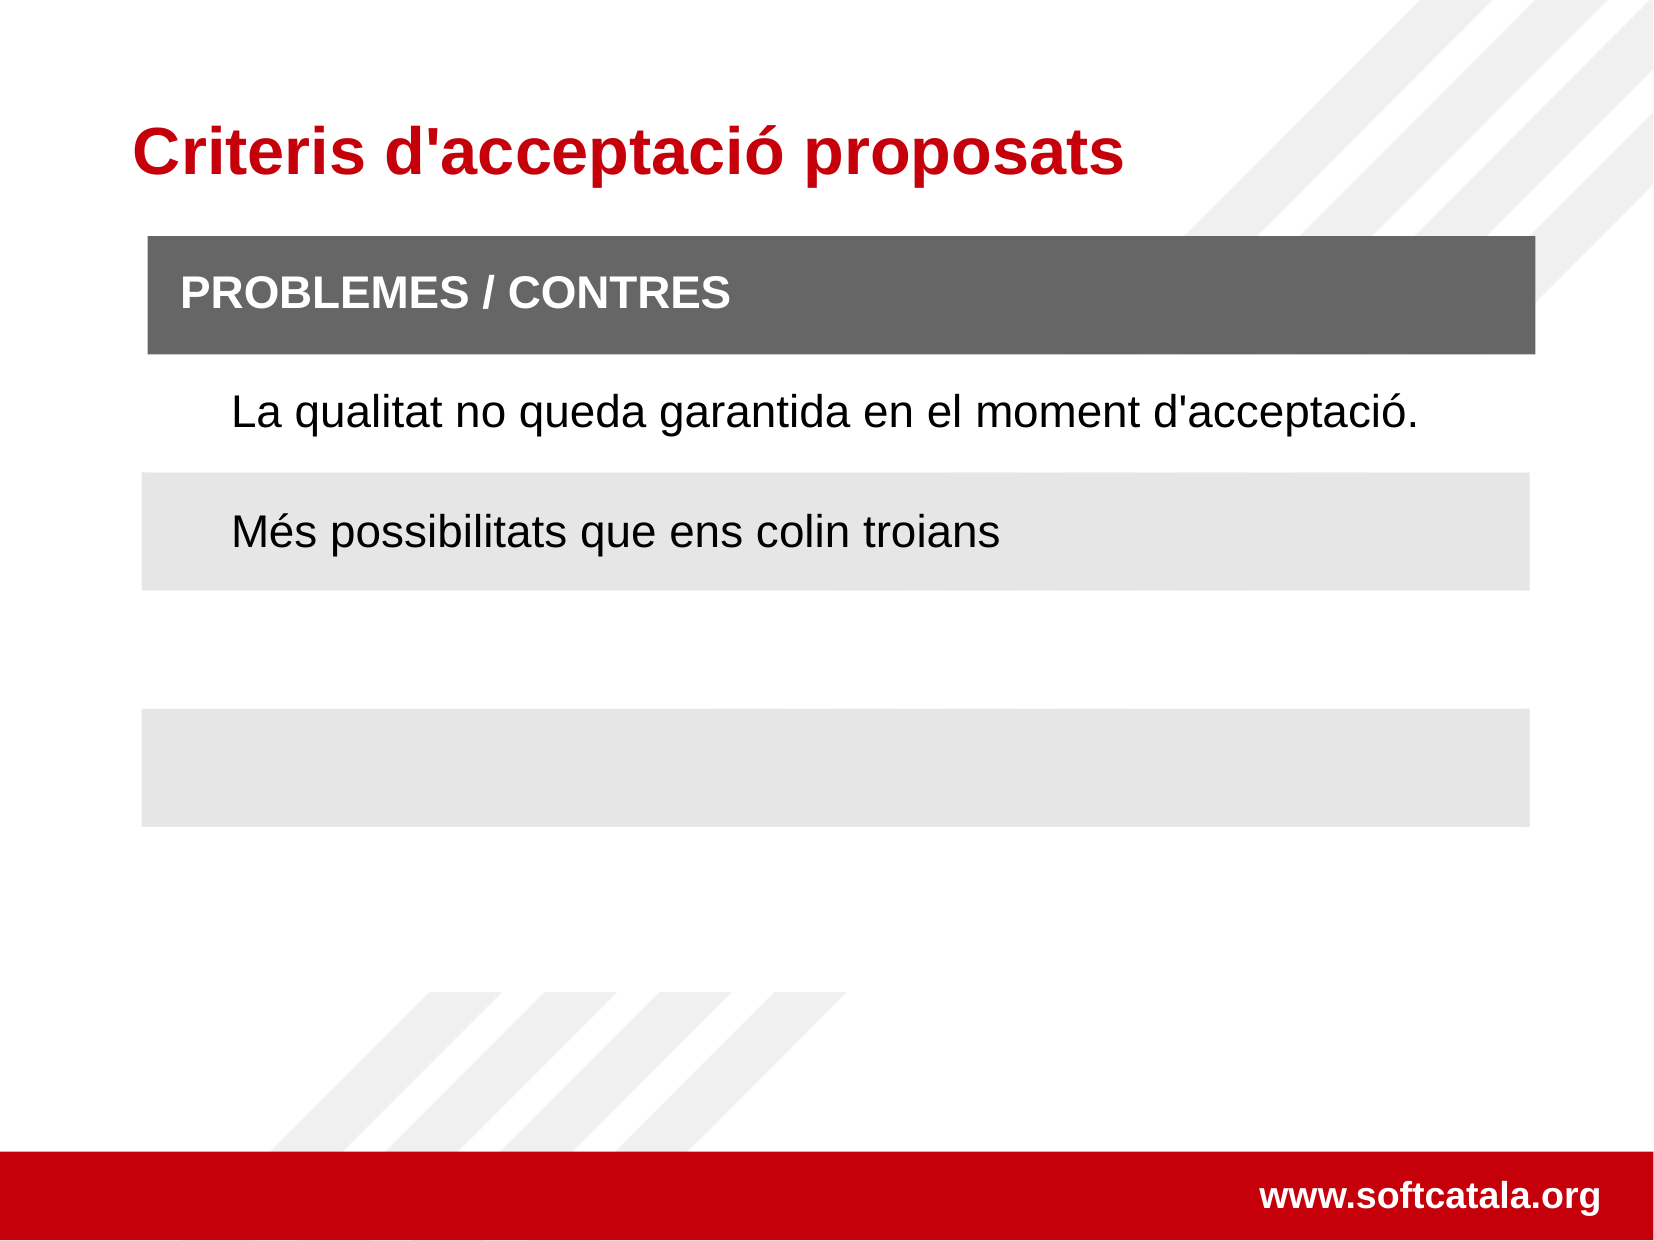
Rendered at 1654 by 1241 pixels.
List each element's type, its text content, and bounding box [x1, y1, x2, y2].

text_box Criteris d'acceptació proposats [118, 106, 1501, 197]
text_box [135, 236, 1536, 993]
picture [0, 0, 1654, 1151]
text_box PROBLEMES / CONTRES La qualitat no queda garantida en el moment d'acceptació. Més possibilitats que ens colin troians [165, 259, 1506, 939]
text_box www.softcatala.org [0, 1151, 1654, 1241]
